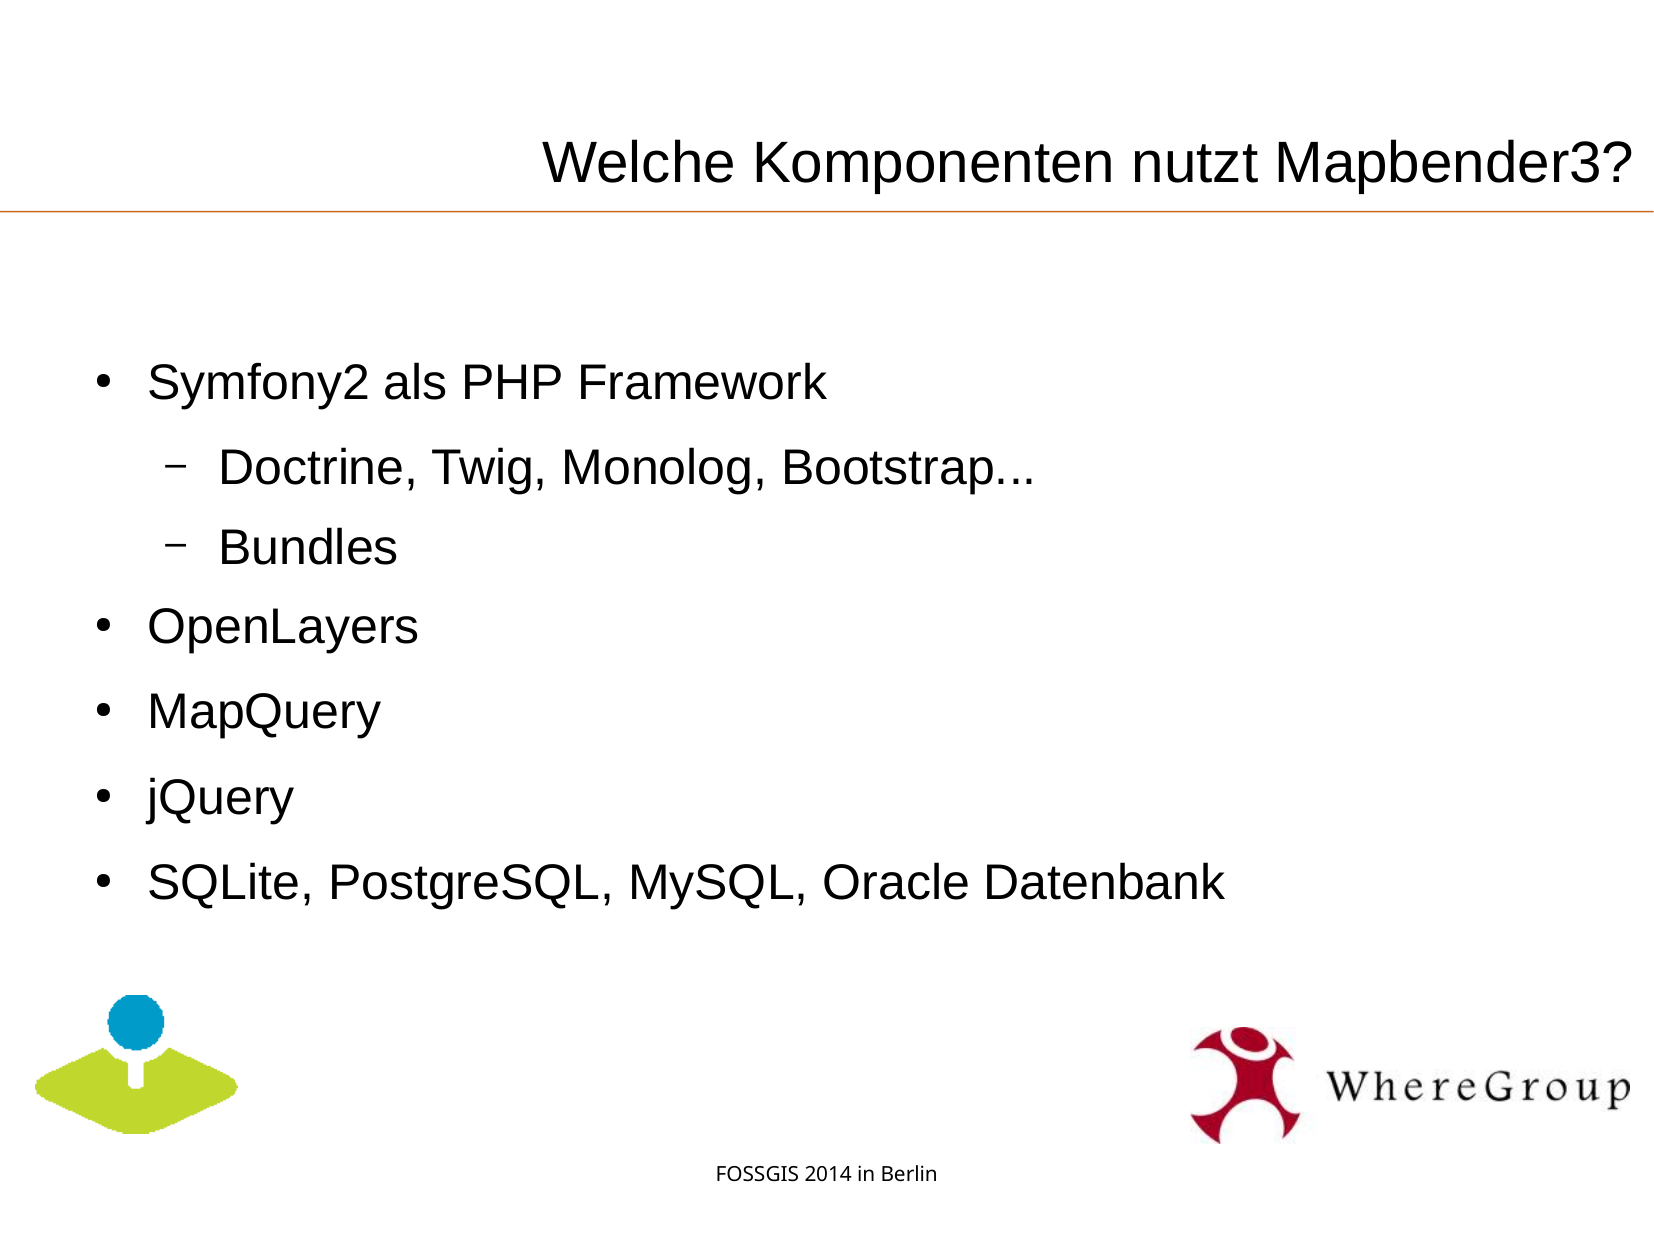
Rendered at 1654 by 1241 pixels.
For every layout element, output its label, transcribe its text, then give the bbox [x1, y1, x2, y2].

title Welche Komponenten nutzt Mapbender3? [147, 88, 1636, 237]
picture [1565, 1027, 1630, 1144]
picture [35, 995, 76, 1134]
list Symfony2 als PHP Framework Doctrine, Twig, Monolog, Bootstrap... Bundles OpenLayers MapQuery jQuery SQLite, PostgreSQL, MySQL, Oracle Datenbank [76, 354, 1565, 1173]
